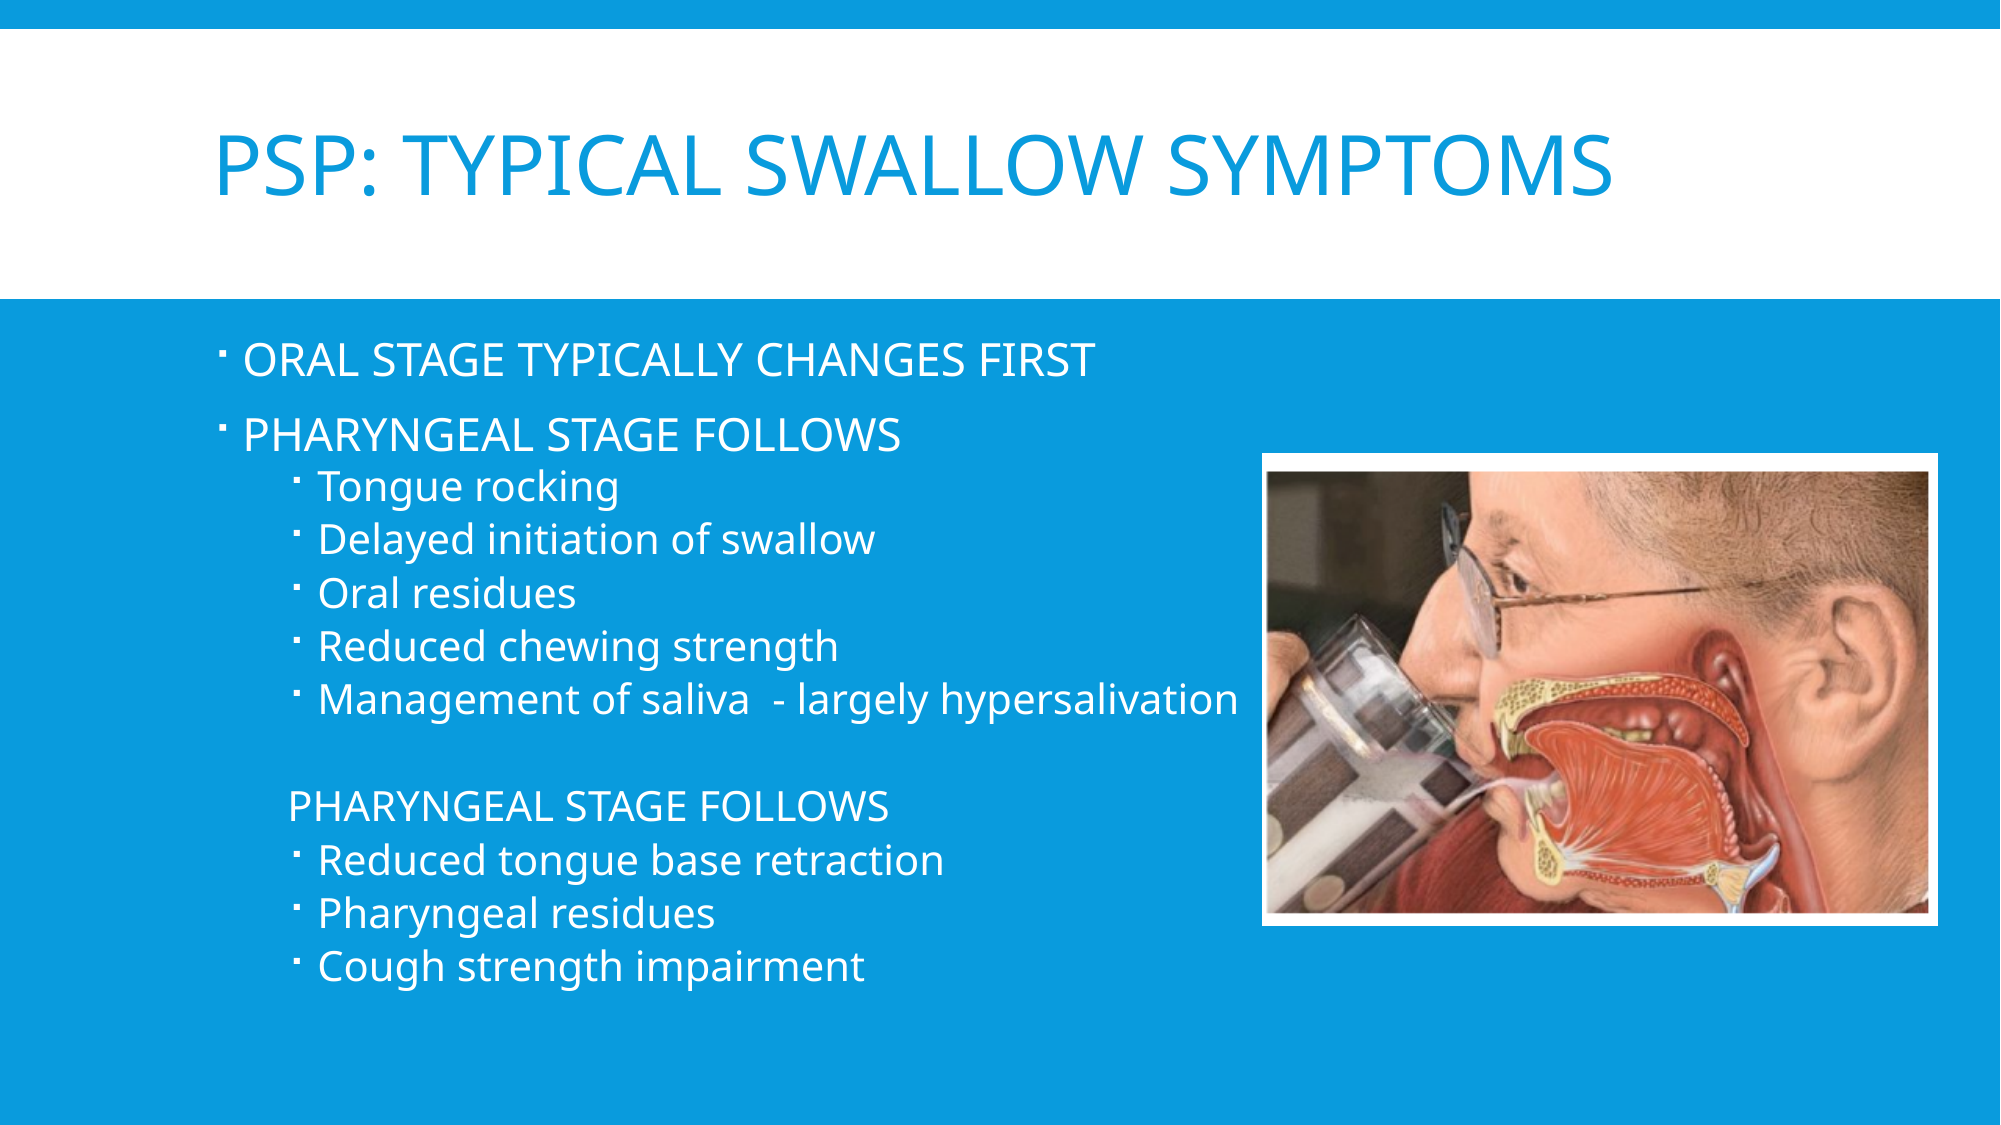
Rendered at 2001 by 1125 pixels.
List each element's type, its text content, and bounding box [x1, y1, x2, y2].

title PSP: Typical swallow SYMPTOMS [197, 46, 1803, 294]
list ORAL STAGE TYPICALLY CHANGES FIRST PHARYNGEAL STAGE FOLLOWS Tongue rocking Delayed initiation of swallow Oral residues Reduced chewing strength Management of saliva - largely hypersalivation PHARYNGEAL STAGE FOLLOWS Reduced tongue base retraction Pharyngeal residues Cough strength impairment [197, 329, 1803, 1051]
picture [1263, 454, 1937, 925]
